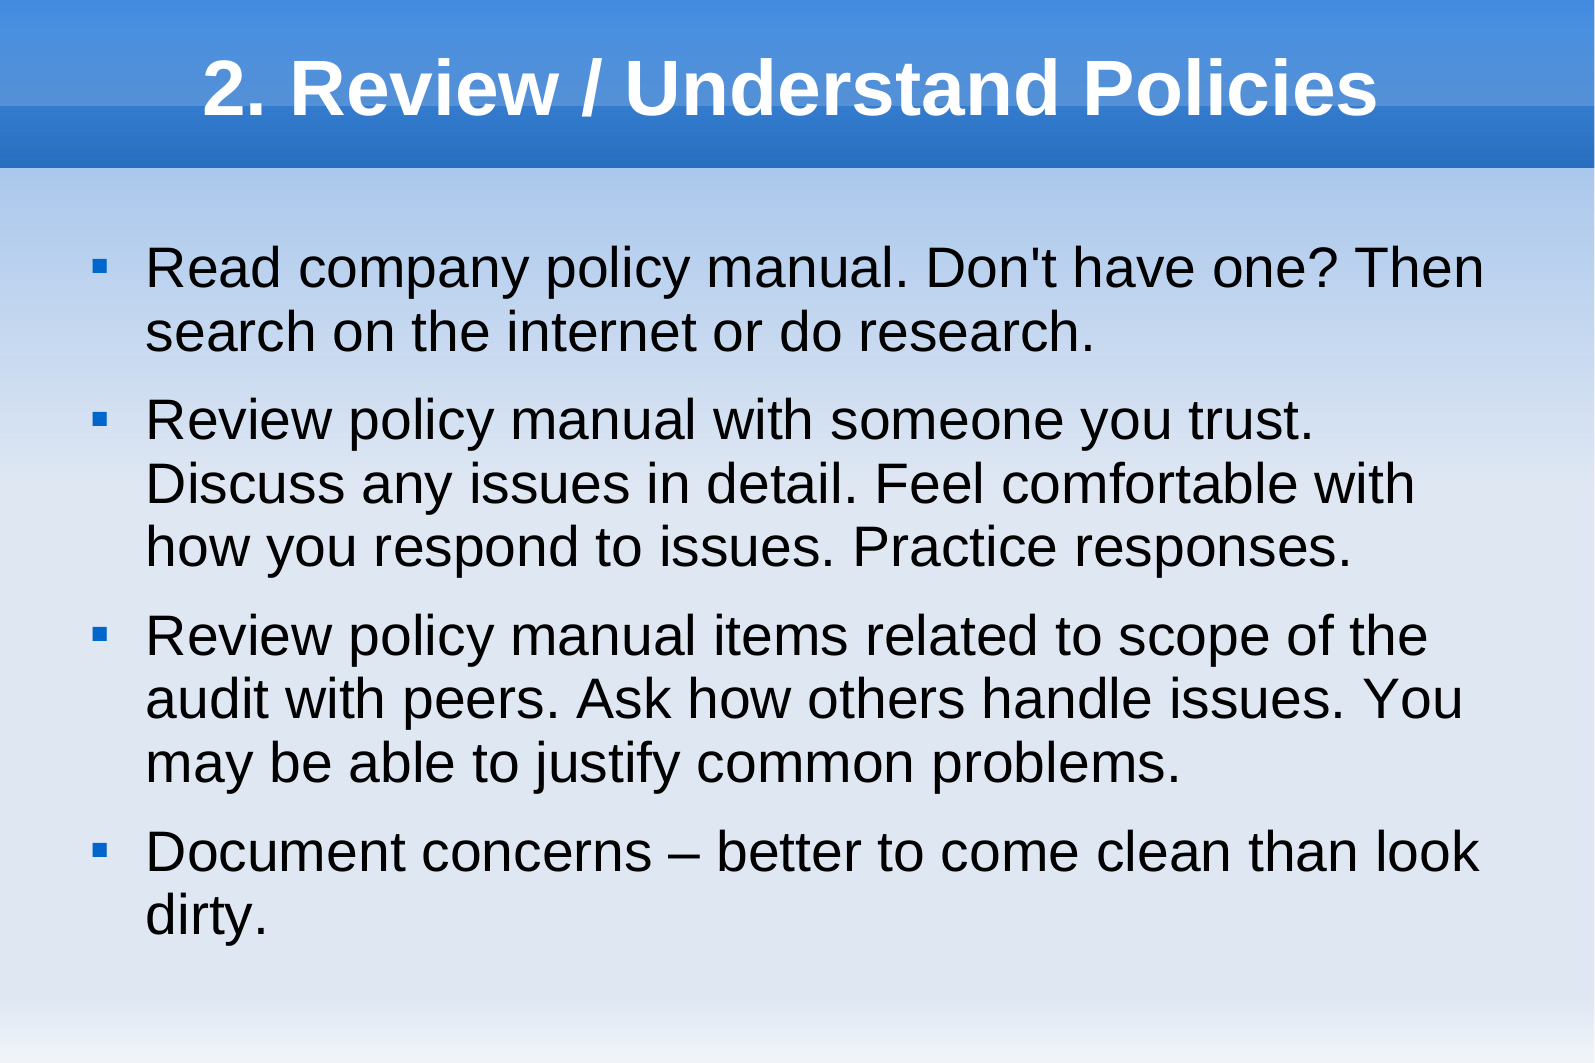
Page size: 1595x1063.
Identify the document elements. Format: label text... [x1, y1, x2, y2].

title 2. Review / Understand Policies [74, 0, 1510, 221]
picture [0, 0, 1595, 1063]
list Read company policy manual. Don't have one? Then search on the internet or do research. Review policy manual with someone you trust. Discuss any issues in detail. Feel comfortable with how you respond to issues. Practice responses. Review policy manual items related to scope of the audit with peers. Ask how others handle issues. You may be able to justify common problems. Document concerns – better to come clean than look dirty. [75, 235, 1510, 947]
